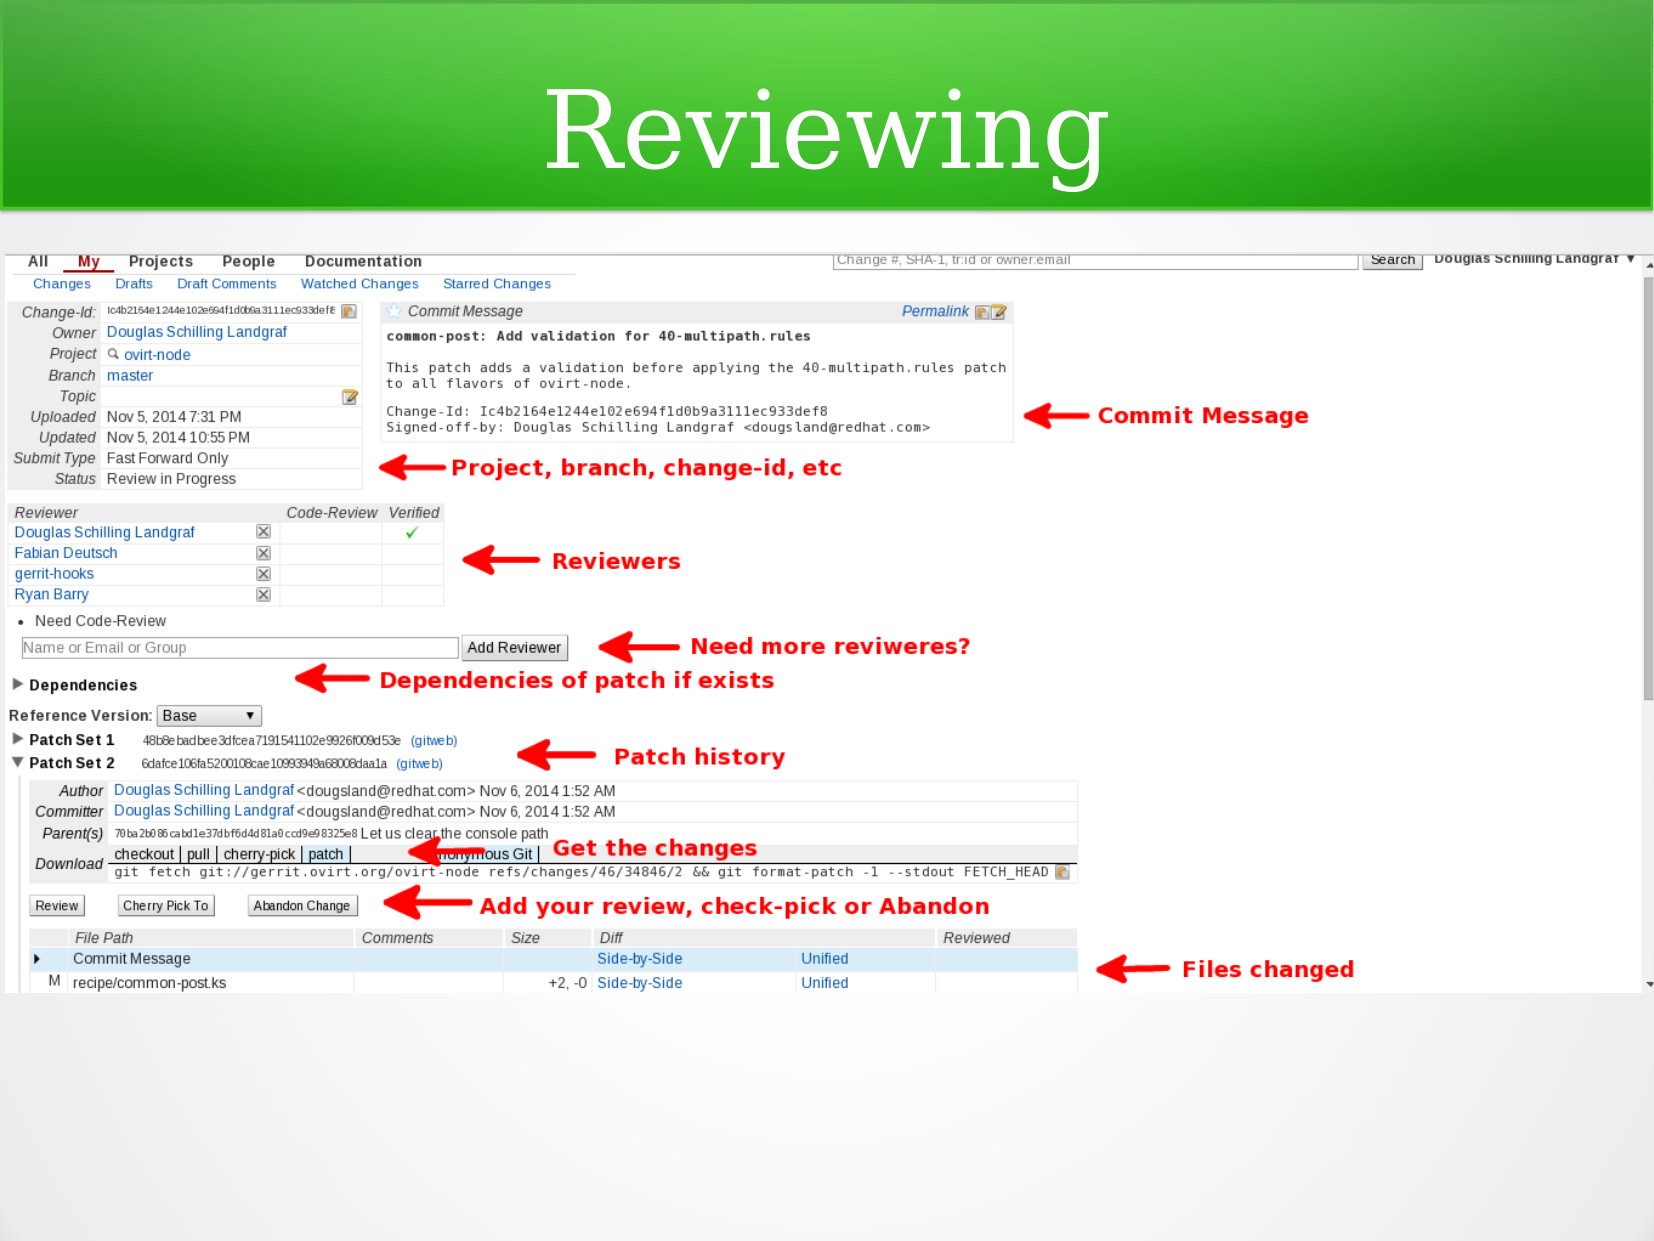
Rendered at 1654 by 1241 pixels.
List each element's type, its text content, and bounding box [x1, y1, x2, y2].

title Reviewing [82, 37, 1571, 226]
picture [5, 252, 1654, 993]
